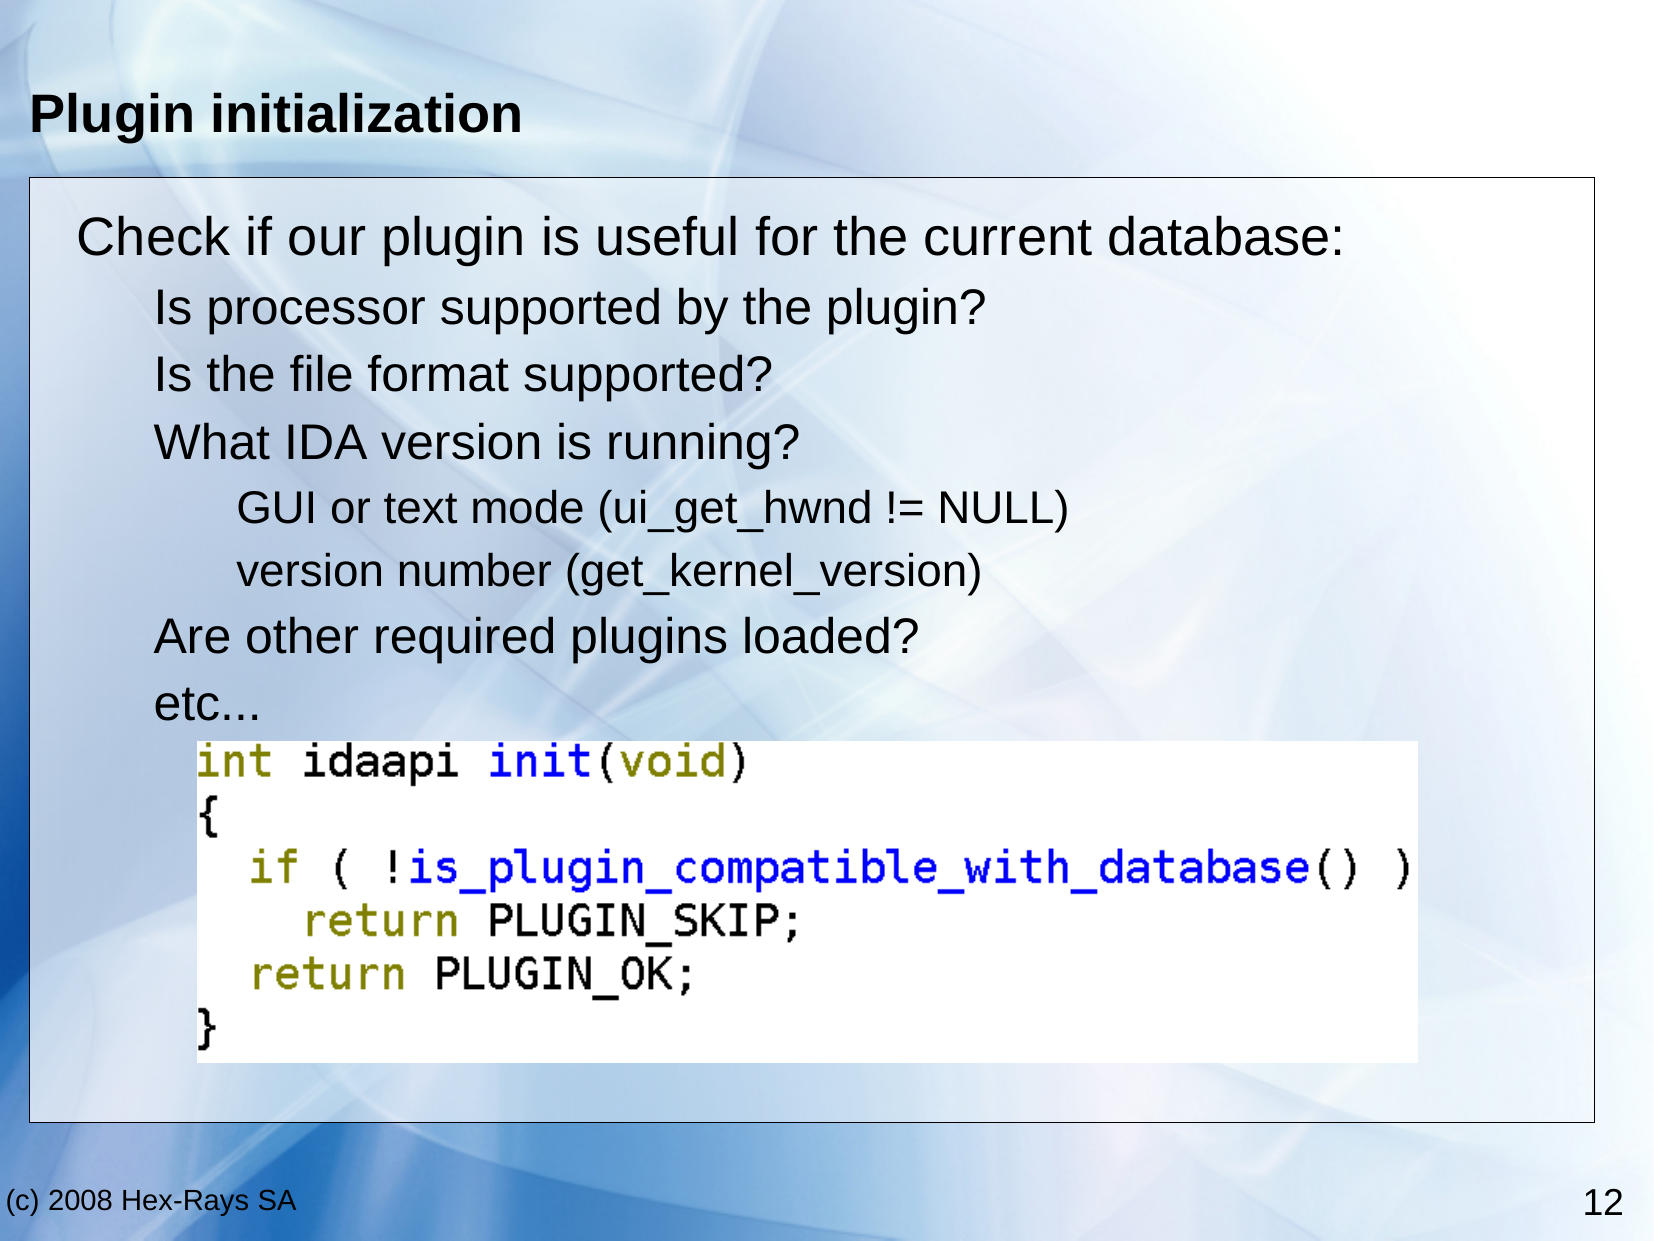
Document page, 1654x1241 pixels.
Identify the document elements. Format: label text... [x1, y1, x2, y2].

list Check if our plugin is useful for the current database: Is processor supported by the plugin? Is the file format supported? What IDA version is running? GUI or text mode (ui_get_hwnd != NULL) version number (get_kernel_version) Are other required plugins loaded? etc... [59, 206, 1536, 1123]
title Plugin initialization [29, 49, 1506, 178]
picture [0, 0, 1654, 1241]
